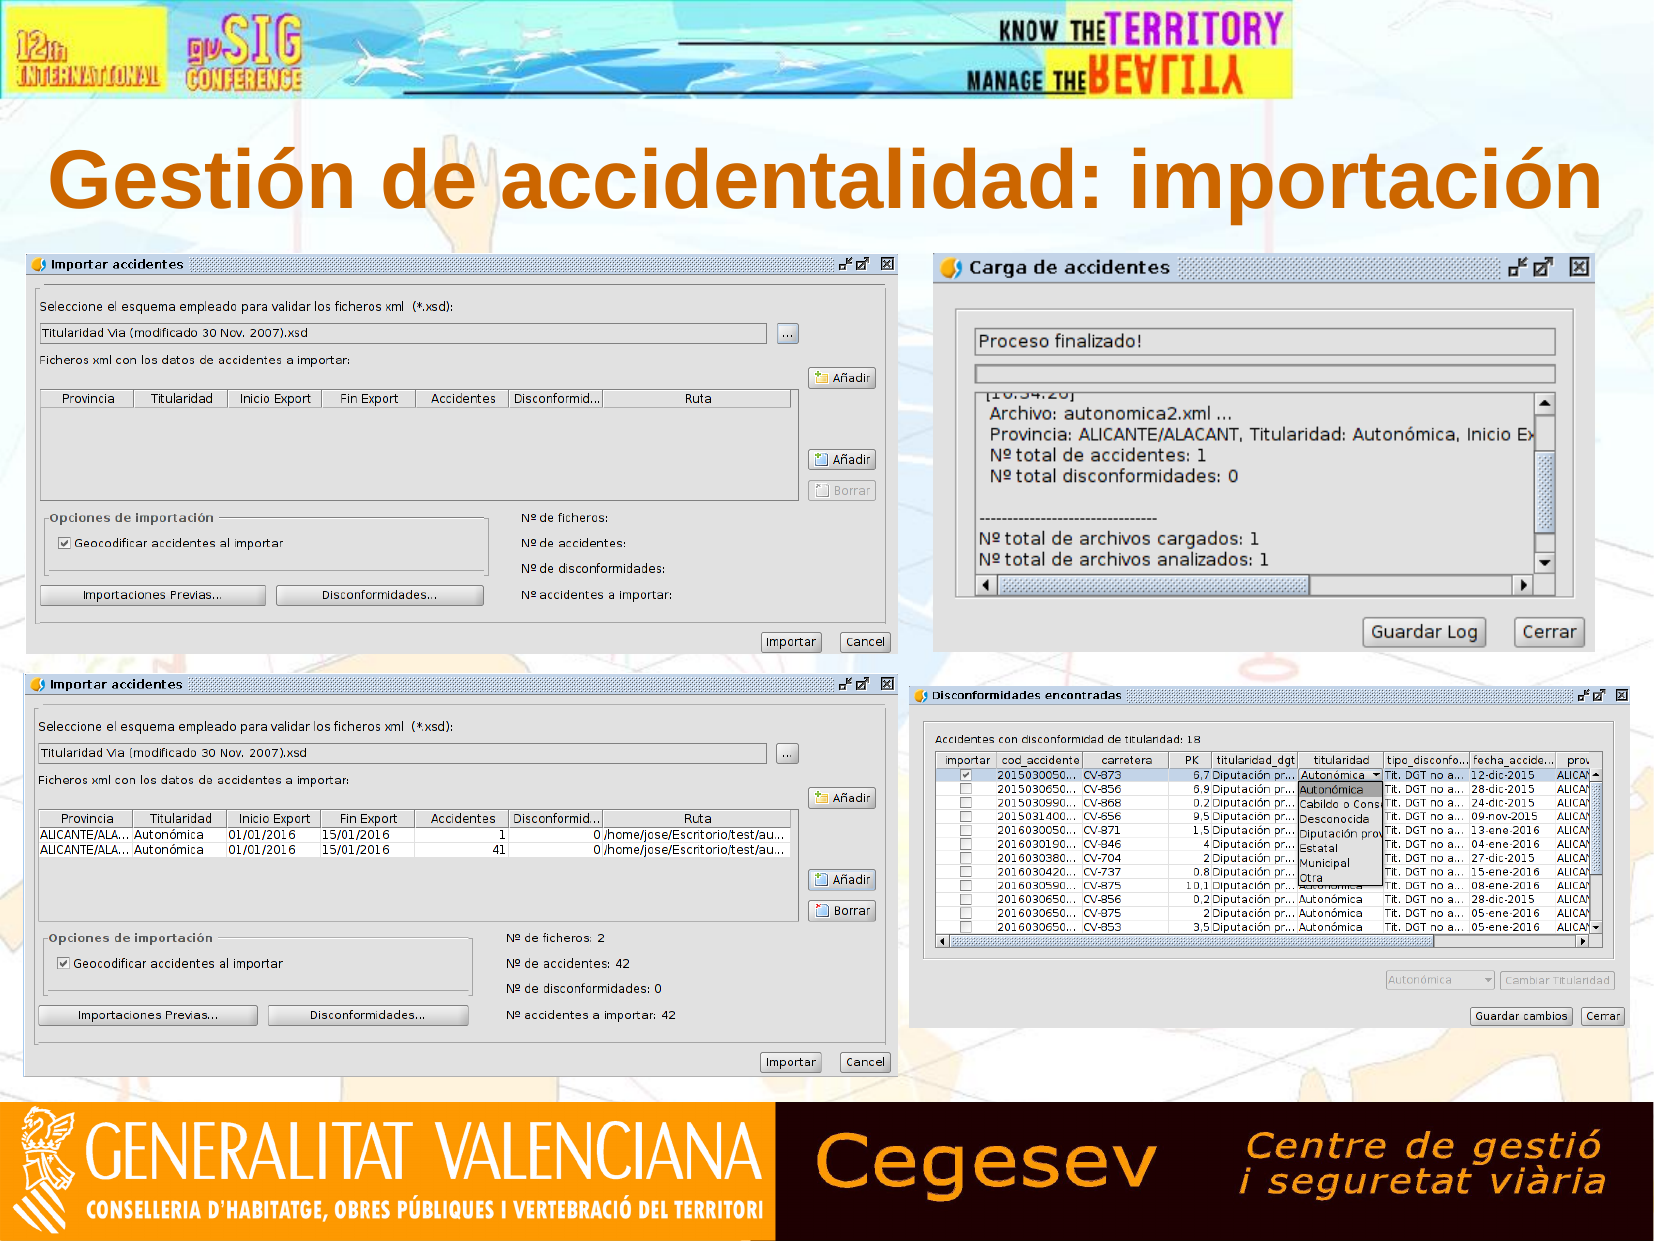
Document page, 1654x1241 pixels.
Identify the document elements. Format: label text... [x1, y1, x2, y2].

picture [0, 0, 1654, 1241]
title Gestión de accidentalidad: importación [23, 76, 1630, 284]
